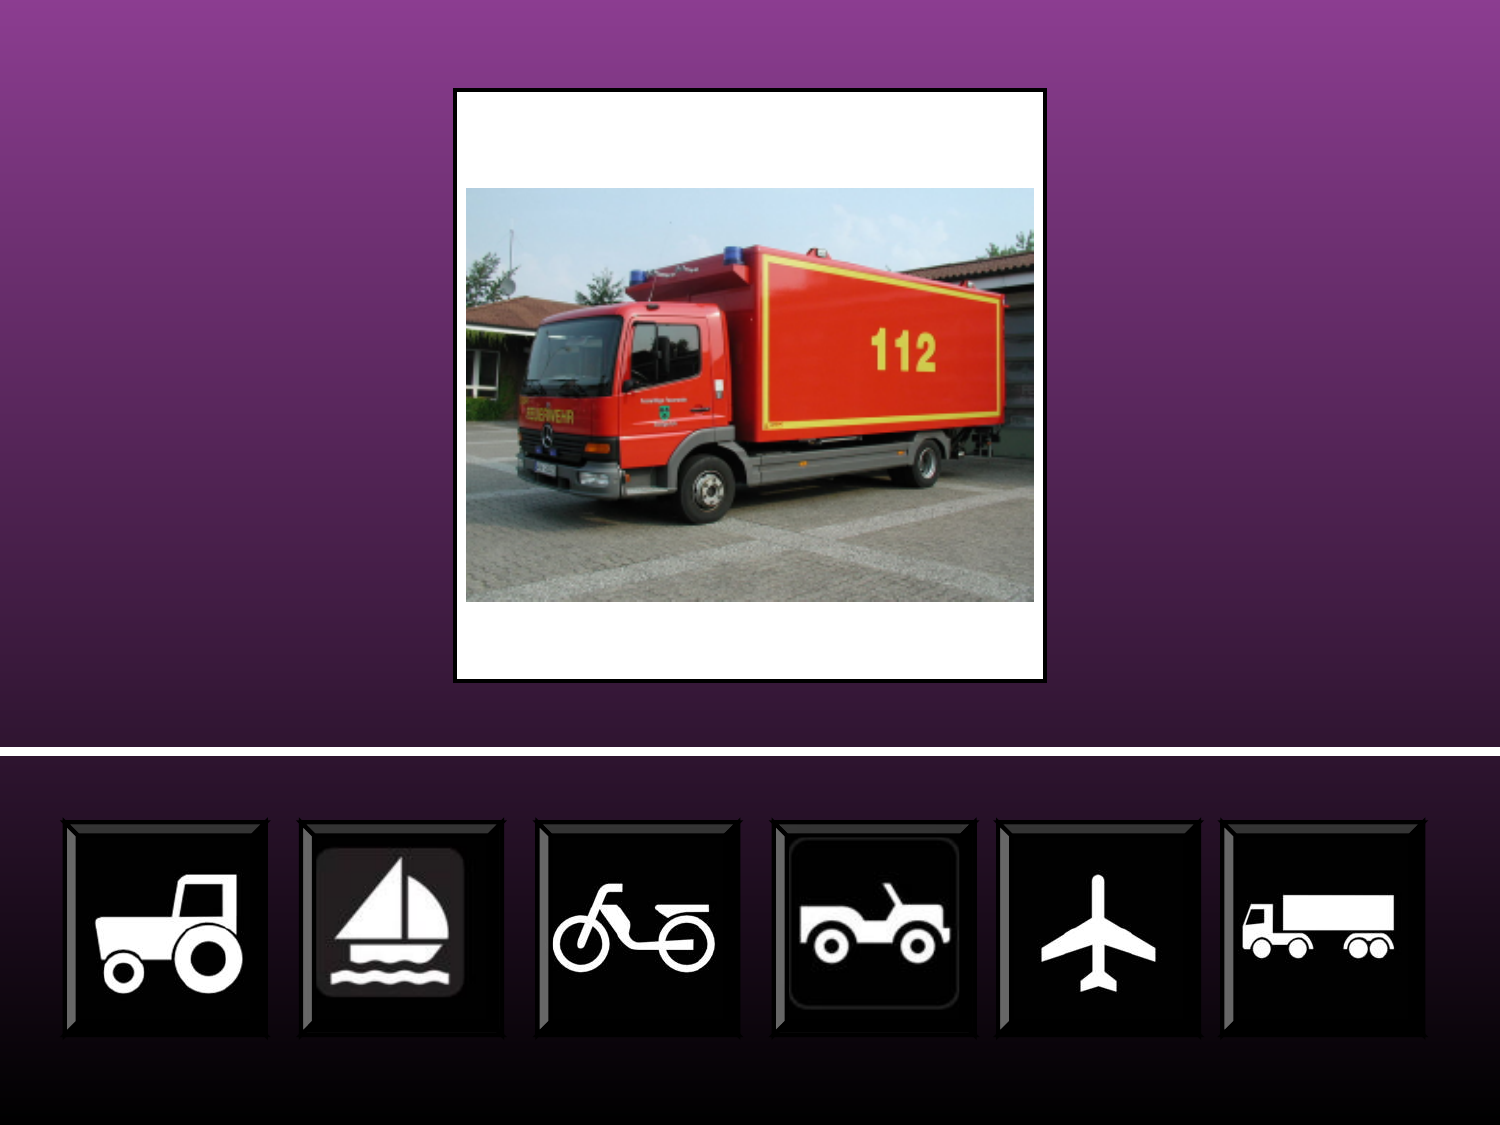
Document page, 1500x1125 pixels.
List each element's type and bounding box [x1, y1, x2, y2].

text_box [454, 90, 1046, 681]
picture [466, 188, 1034, 602]
text_box [66, 822, 266, 1035]
text_box [1224, 822, 1424, 1035]
text_box [302, 822, 502, 1035]
text_box [775, 822, 975, 1035]
text_box [1000, 822, 1199, 1035]
text_box [539, 822, 739, 1035]
